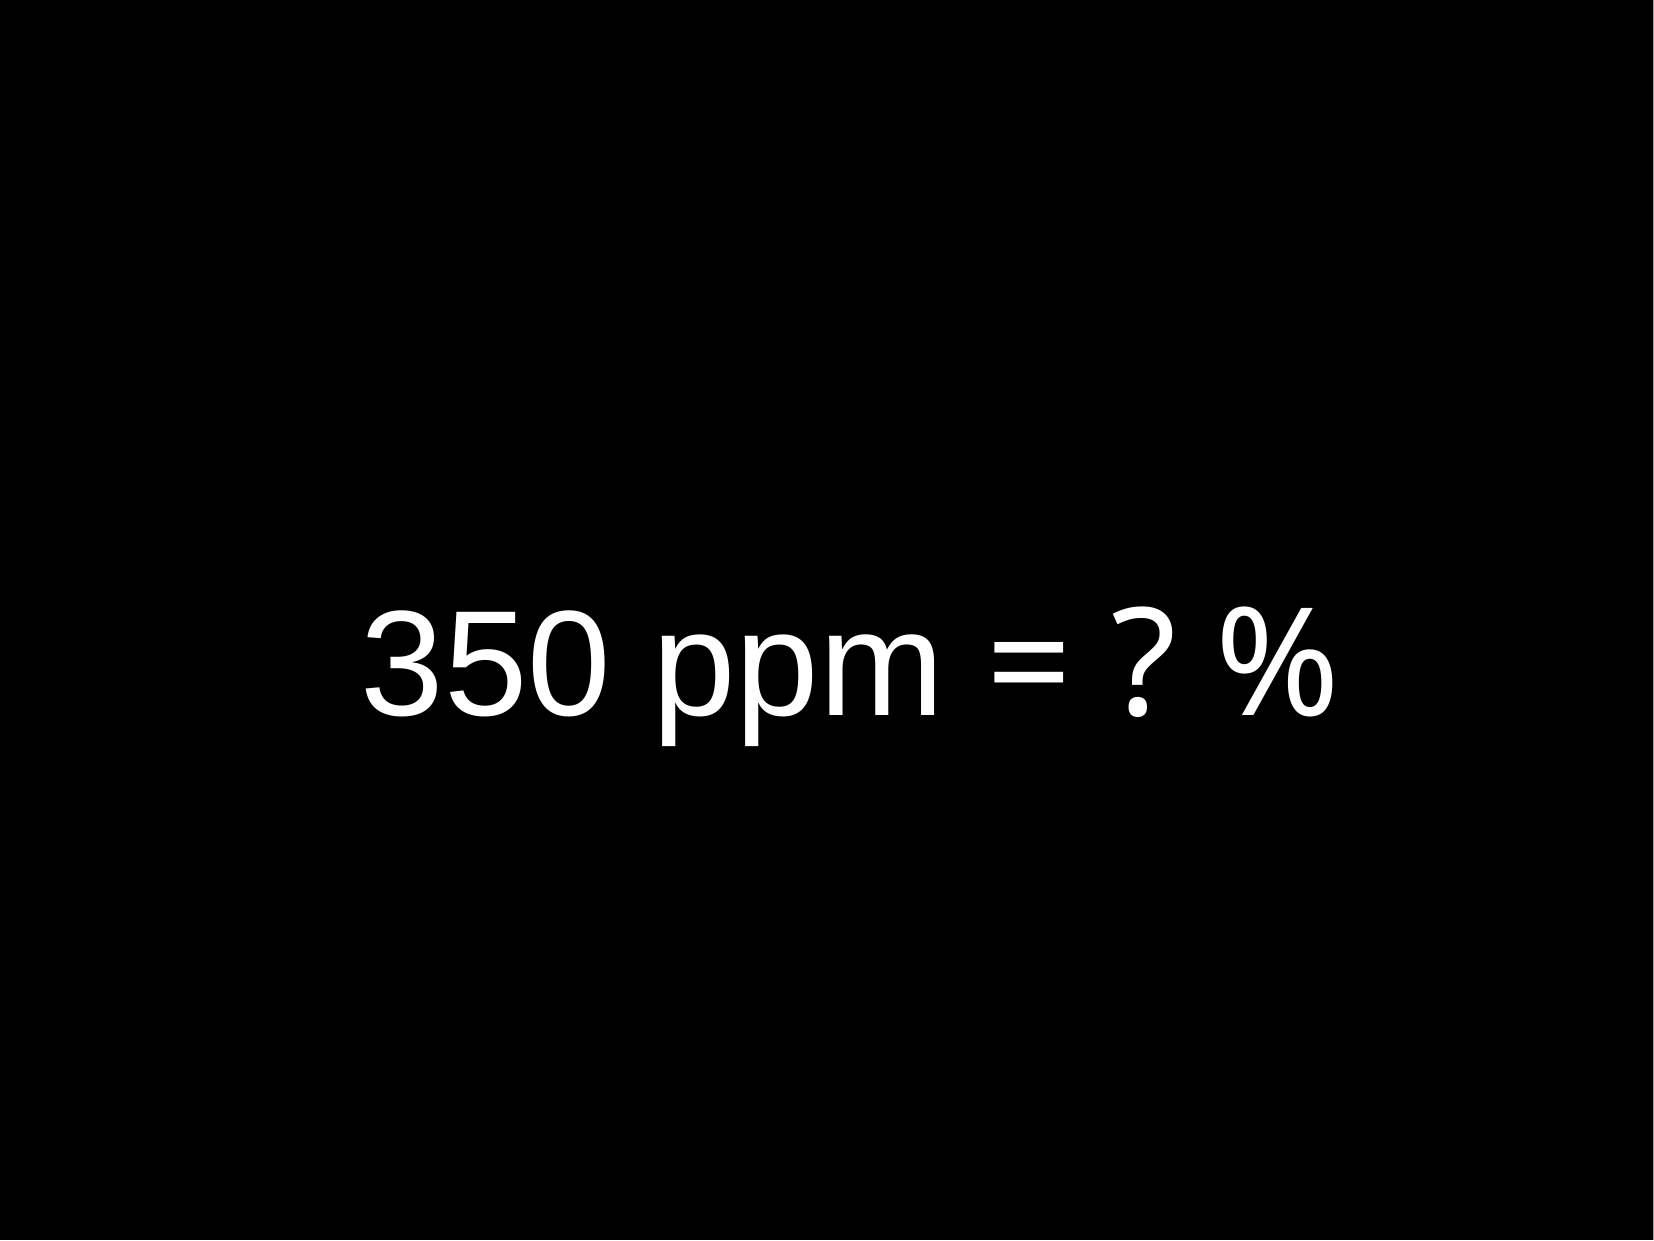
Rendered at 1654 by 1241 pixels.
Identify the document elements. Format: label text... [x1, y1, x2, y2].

title 350 ppm = ? % [106, 531, 1595, 784]
